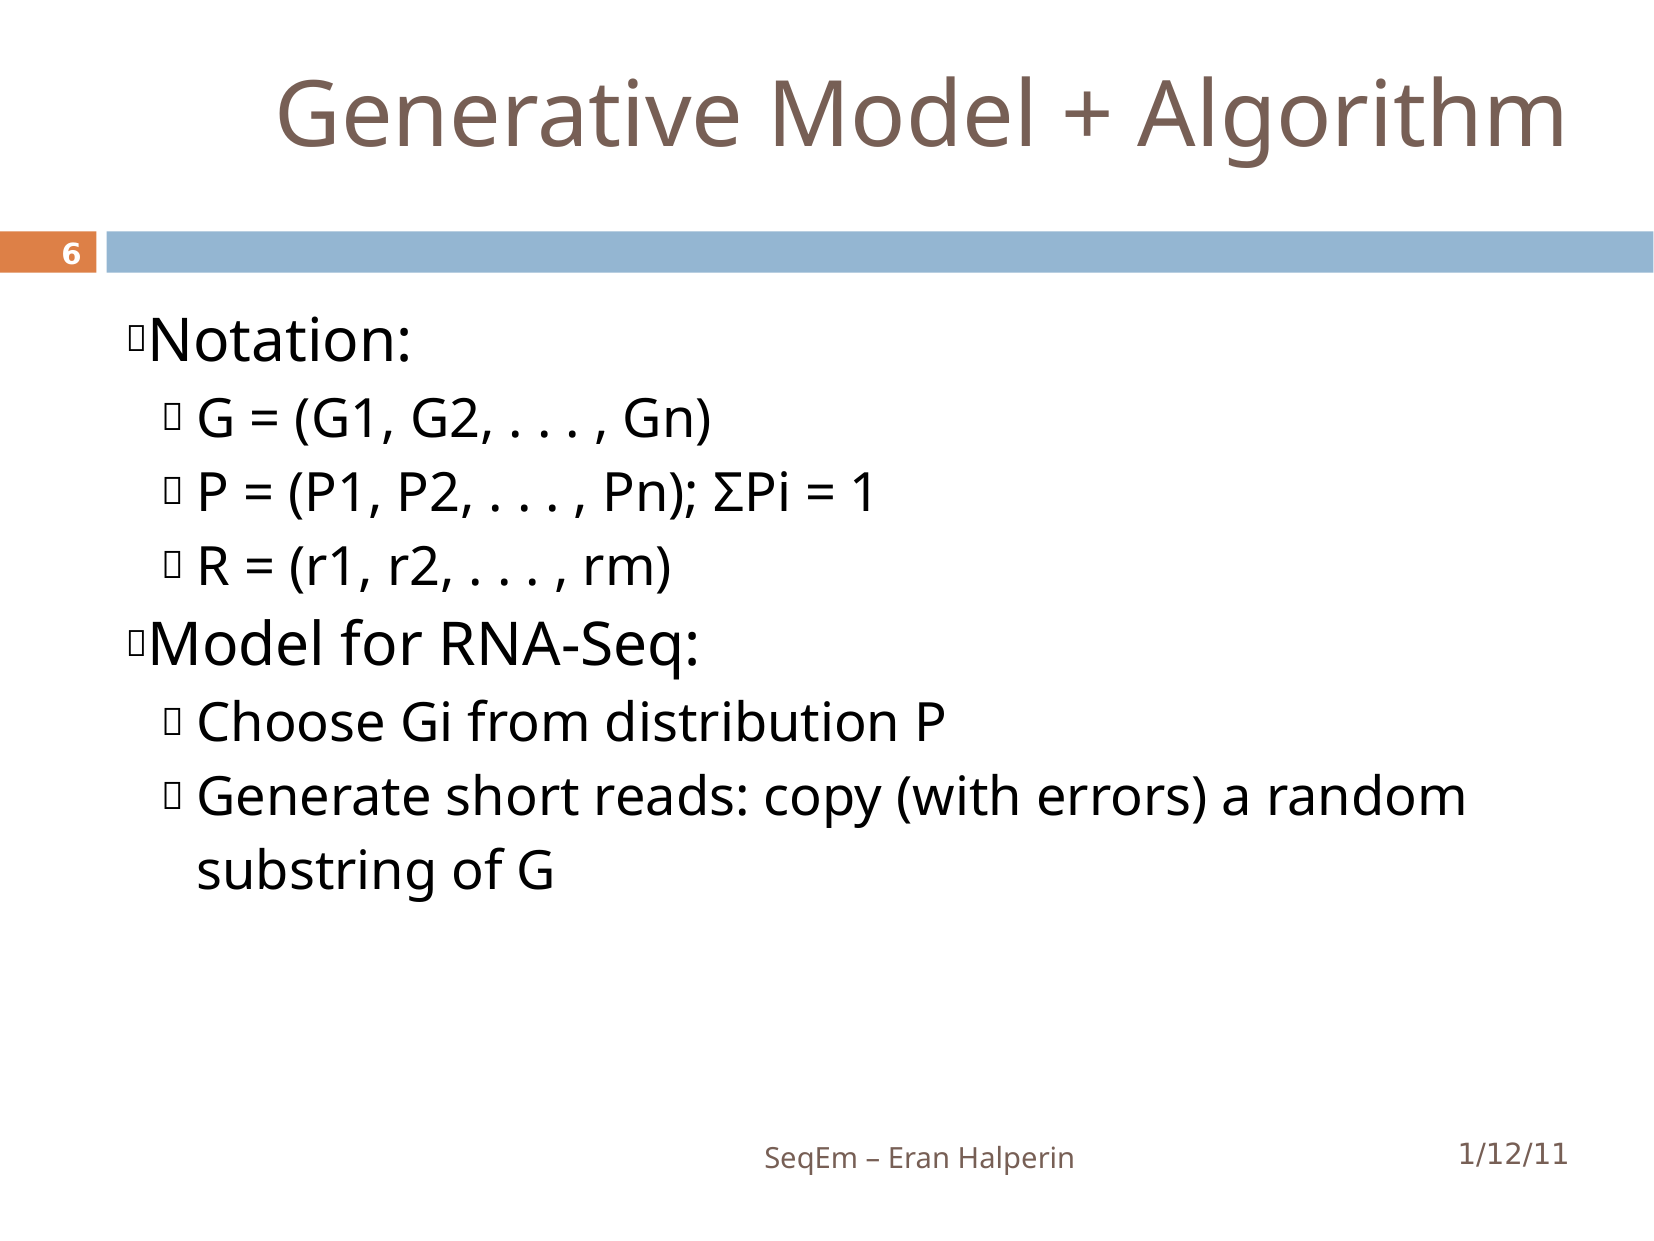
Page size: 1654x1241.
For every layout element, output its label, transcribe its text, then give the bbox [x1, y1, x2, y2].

text_box Notation: G = (G1, G2, . . . , Gn) P = (P1, P2, . . . , Pn); ΣPi = 1 R = (r1, r2, . . . , rm) Model for RNA-Seq: Choose Gi from distribution P Generate short reads: copy (with errors) a random substring of G [110, 289, 1586, 1103]
text_box Generative Model + Algorithm [110, 41, 1586, 221]
text_box SeqEm – Eran Halperin [110, 1129, 1091, 1196]
text_box <מספר> [0, 229, 97, 275]
text_box 1/12/11 [1102, 1129, 1585, 1196]
